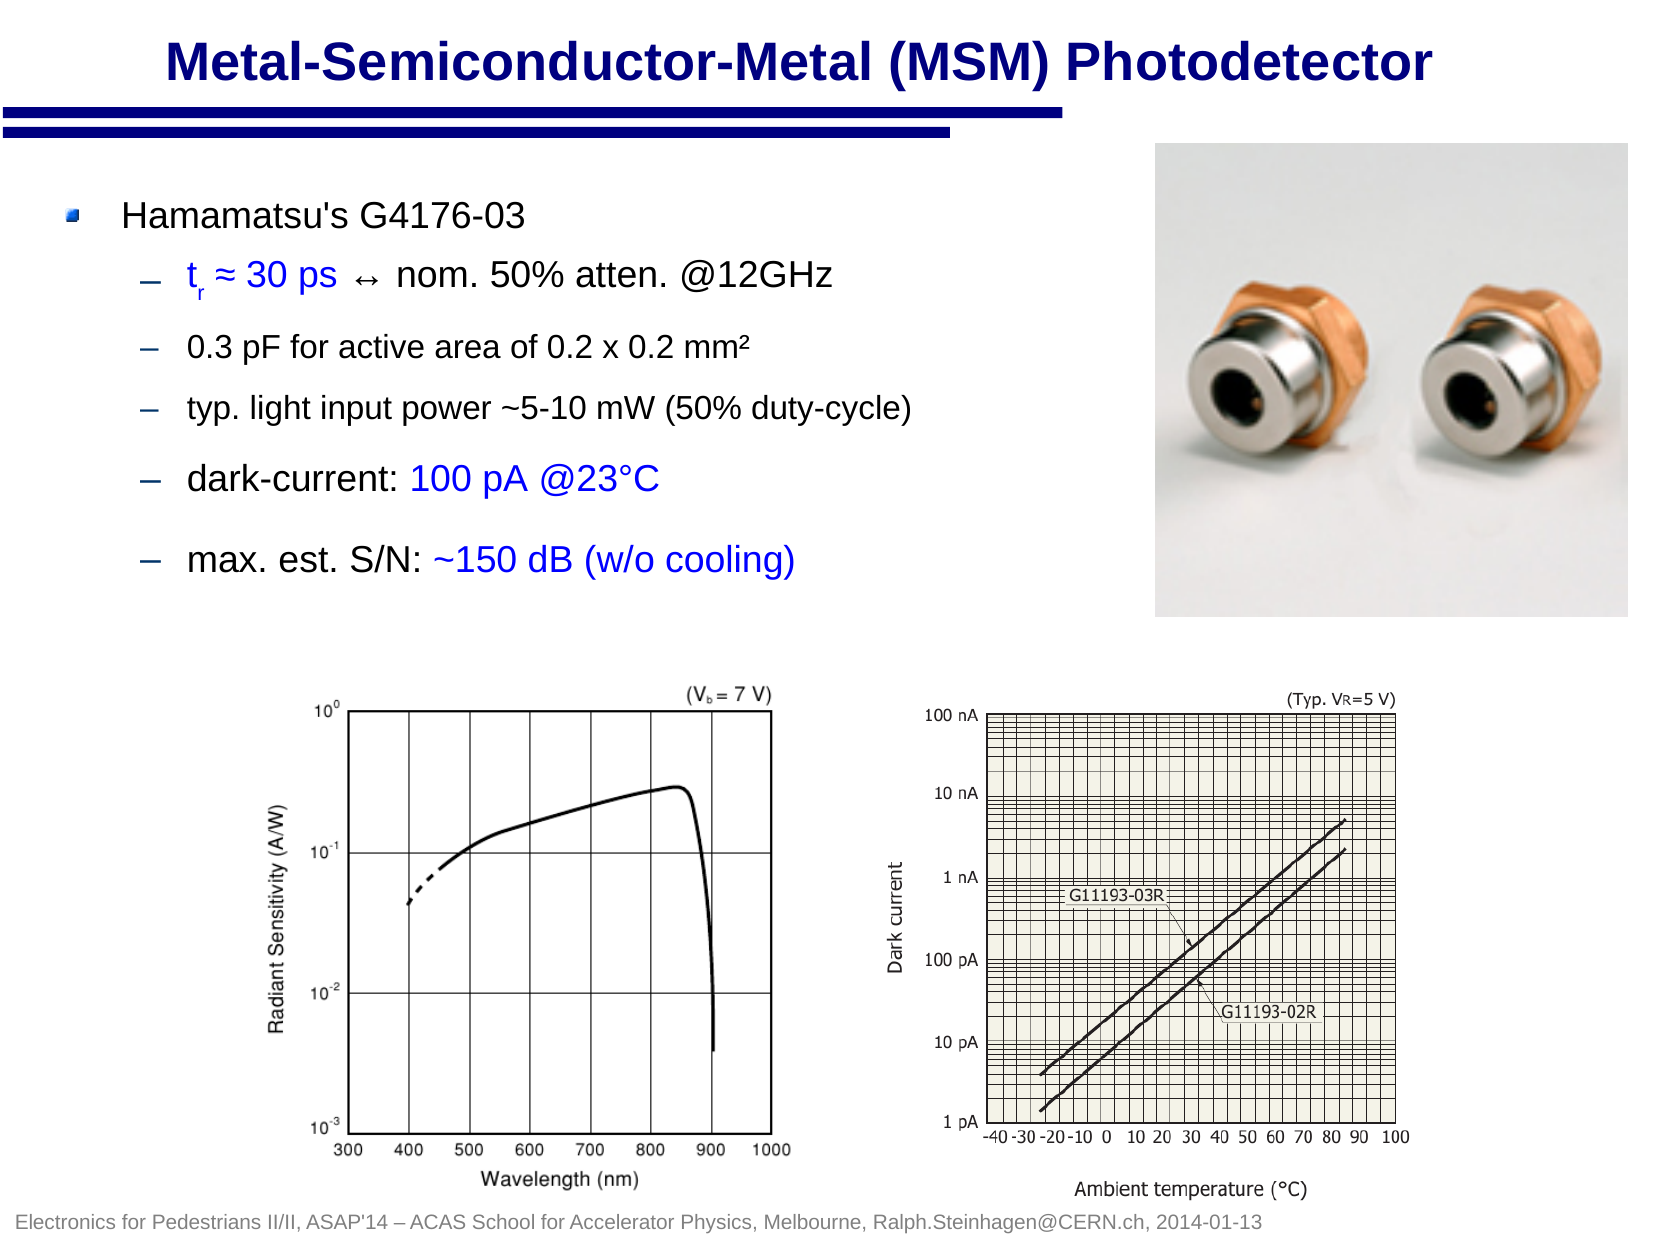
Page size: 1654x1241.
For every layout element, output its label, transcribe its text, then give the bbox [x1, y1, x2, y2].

title Metal-Semiconductor-Metal (MSM) Photodetector [165, 0, 1577, 135]
picture [874, 682, 1413, 1202]
picture [1155, 143, 1628, 617]
picture [259, 679, 799, 1198]
list Hamamatsu's G4176-03 tr ≈ 30 ps ↔ nom. 50% atten. @12GHz 0.3 pF for active area of 0.2 x 0.2 mm² typ. light input power ~5-10 mW (50% duty-cycle) dark-current: 100 pA @23°C max. est. S/N: ~150 dB (w/o cooling) [65, 192, 1628, 1205]
